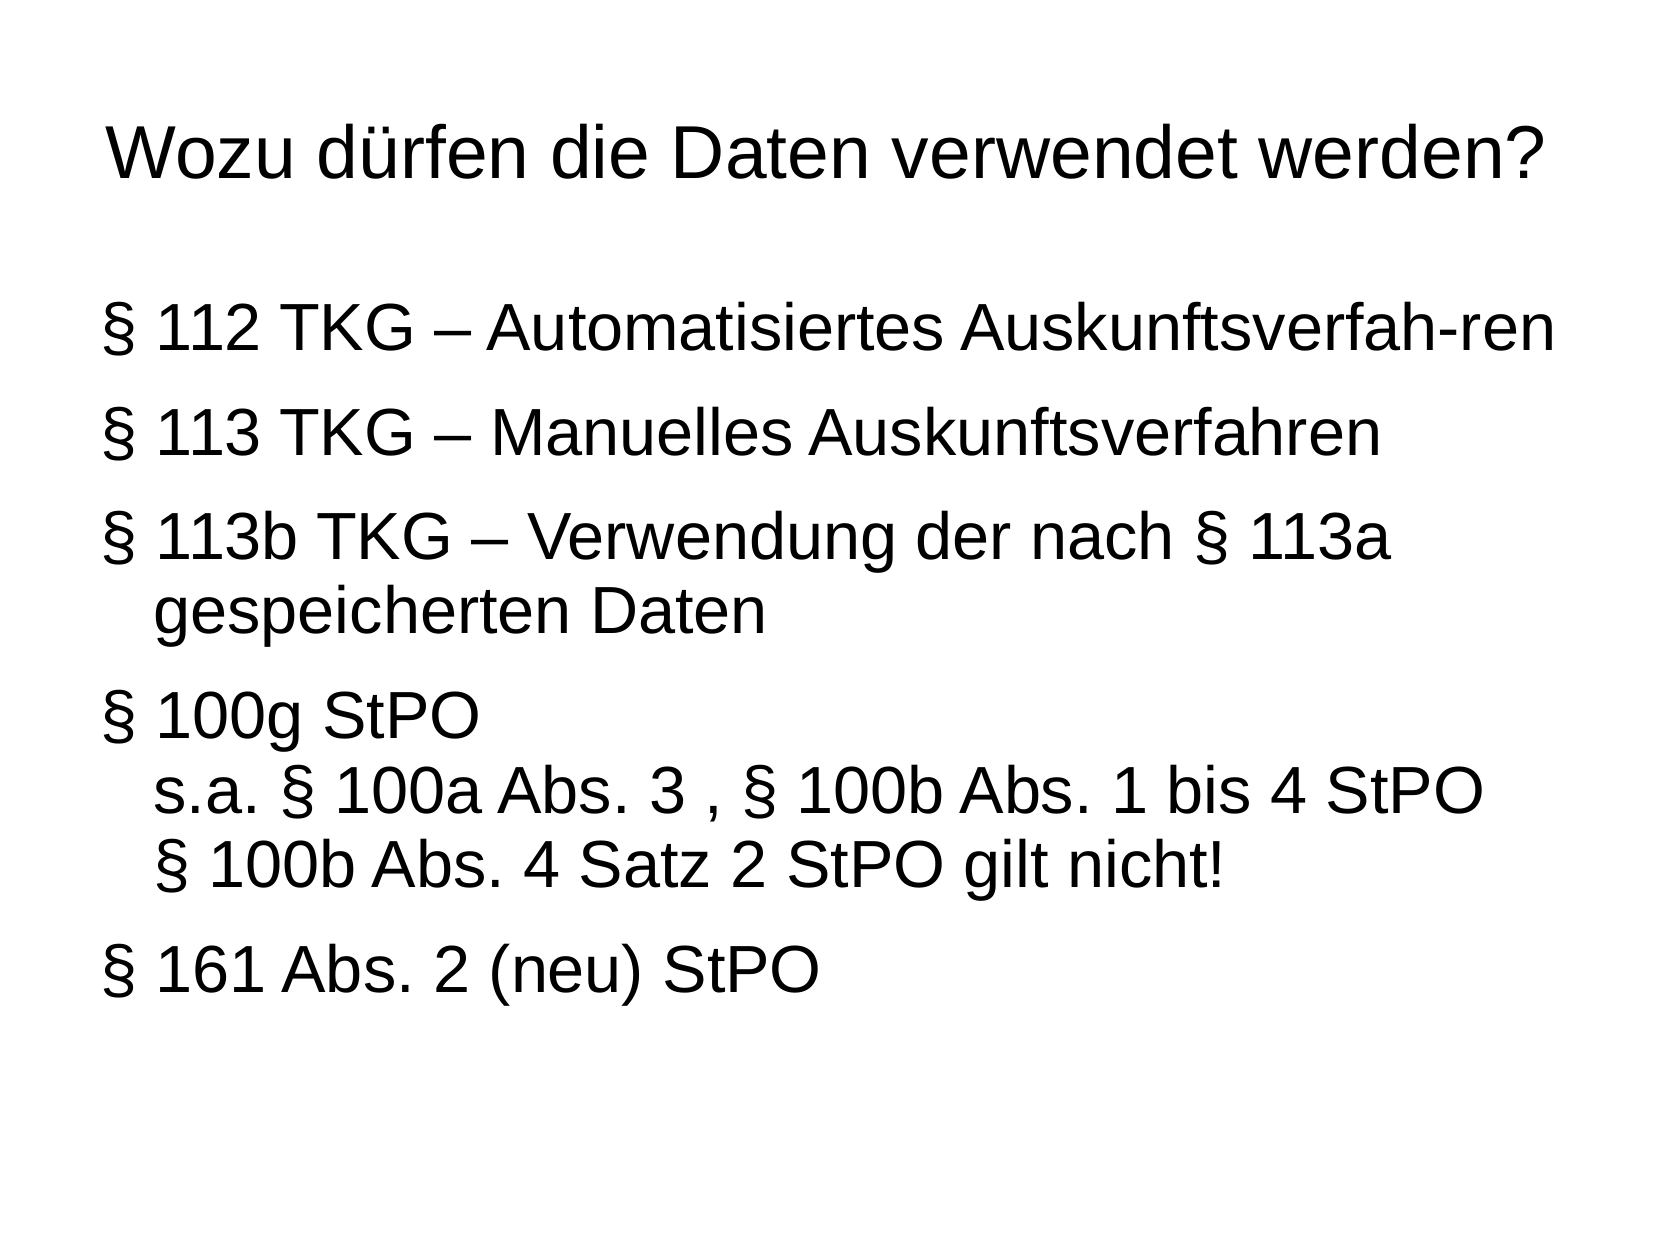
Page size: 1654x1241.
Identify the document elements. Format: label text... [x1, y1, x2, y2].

title Wozu dürfen die Daten verwendet werden? [82, 56, 1571, 250]
list § 112 TKG – Automatisiertes Auskunftsverfah-ren § 113 TKG – Manuelles Auskunftsverfahren § 113b TKG – Verwendung der nach § 113a gespeicherten Daten § 100g StPO s.a. § 100a Abs. 3 , § 100b Abs. 1 bis 4 StPO § 100b Abs. 4 Satz 2 StPO gilt nicht! § 161 Abs. 2 (neu) StPO [82, 290, 1571, 1094]
